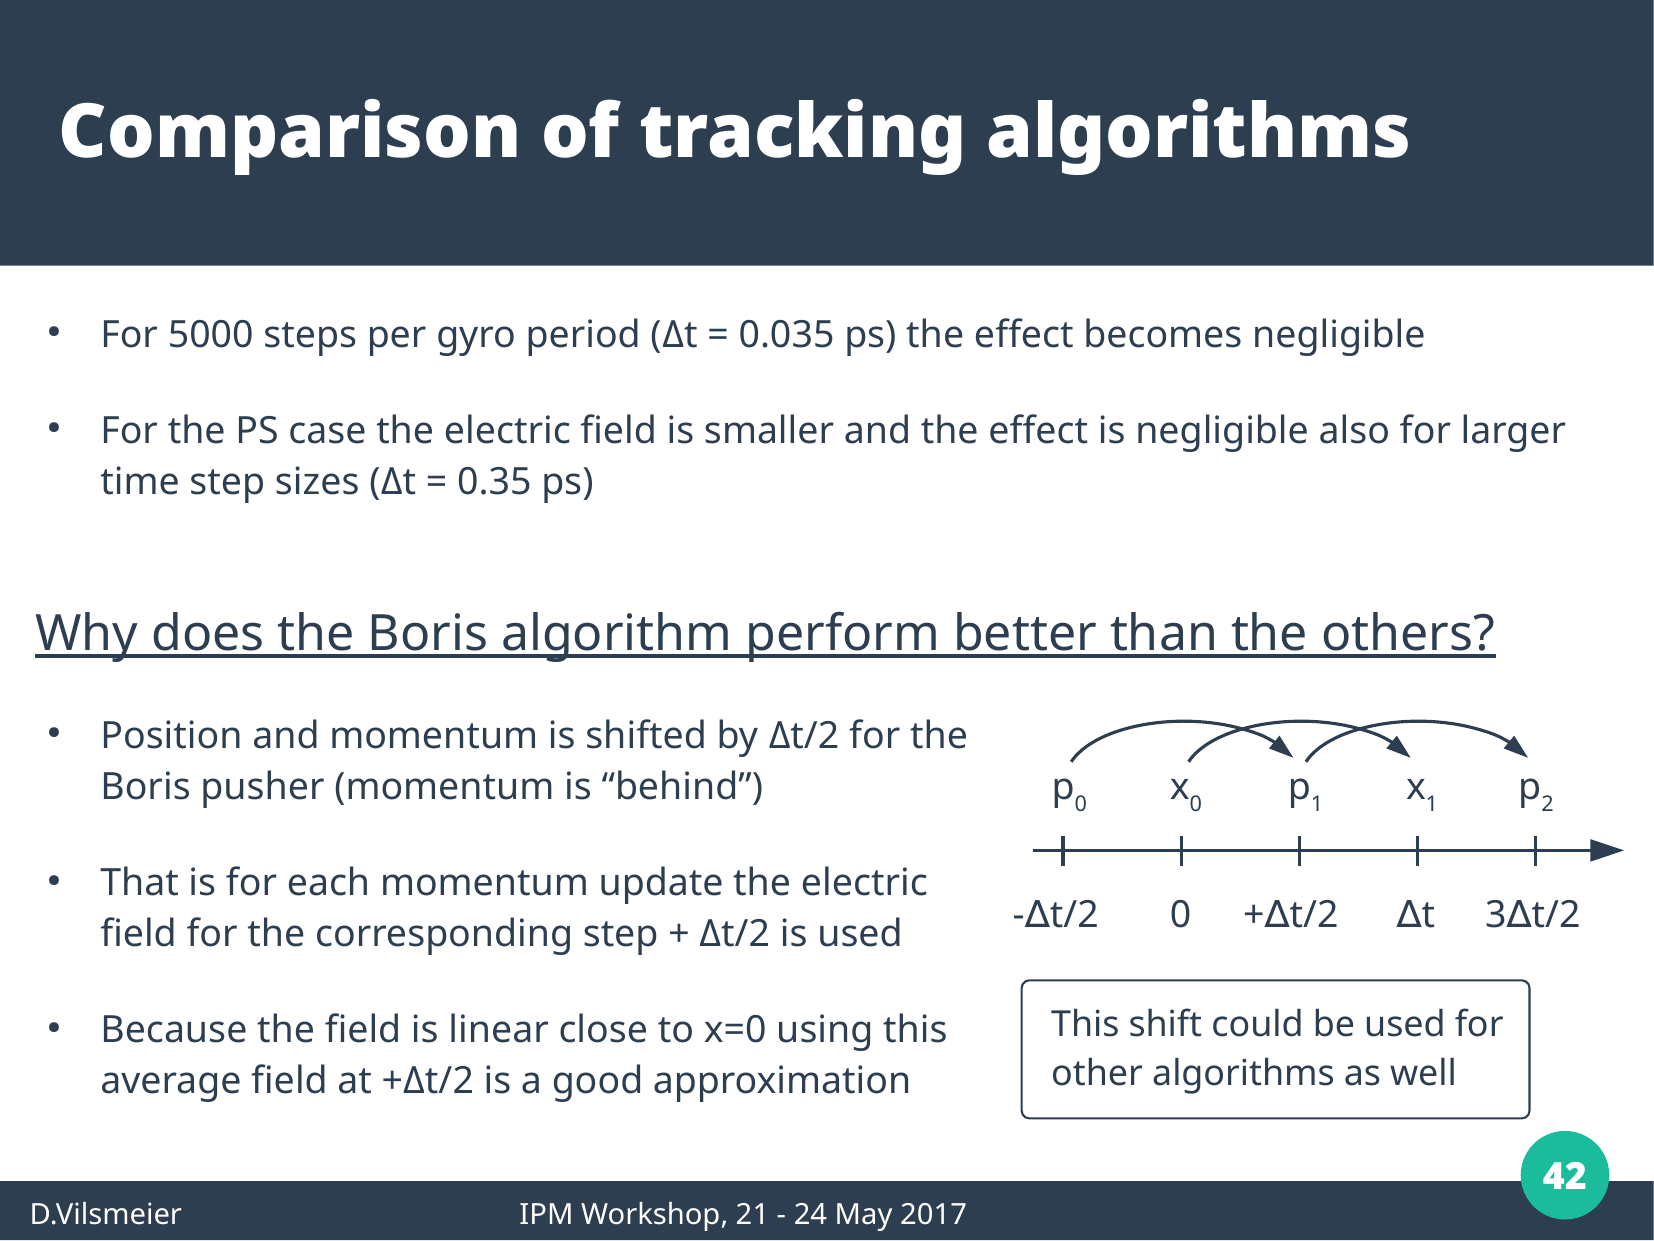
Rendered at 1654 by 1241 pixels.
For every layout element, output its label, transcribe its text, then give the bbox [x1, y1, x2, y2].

list This shift could be used for other algorithms as well [1051, 998, 1528, 1111]
text_box x0 [1155, 752, 1244, 820]
text_box 0 [1155, 879, 1215, 939]
title Comparison of tracking algorithms [59, 49, 1595, 207]
text_box p2 [1503, 752, 1593, 820]
list Position and momentum is shifted by Δt/2 for the Boris pusher (momentum is “behind”) That is for each momentum update the electric field for the corresponding step + Δt/2 is used Because the field is linear close to x=0 using this average field at +Δt/2 is a good approximation [29, 708, 975, 1158]
text_box p0 [1036, 752, 1126, 819]
text_box 3∆t/2 [1470, 879, 1619, 939]
text_box +∆t/2 [1228, 879, 1376, 939]
list Why does the Boris algorithm perform better than the others? [35, 596, 1548, 715]
text_box -∆t/2 [998, 879, 1120, 939]
list For 5000 steps per gyro period (Δt = 0.035 ps) the effect becomes negligible For the PS case the electric field is smaller and the effect is negligible also for larger time step sizes (Δt = 0.35 ps) [29, 307, 1595, 573]
text_box x1 [1391, 752, 1480, 820]
text_box p1 [1273, 752, 1362, 819]
text_box ∆t [1381, 879, 1470, 939]
